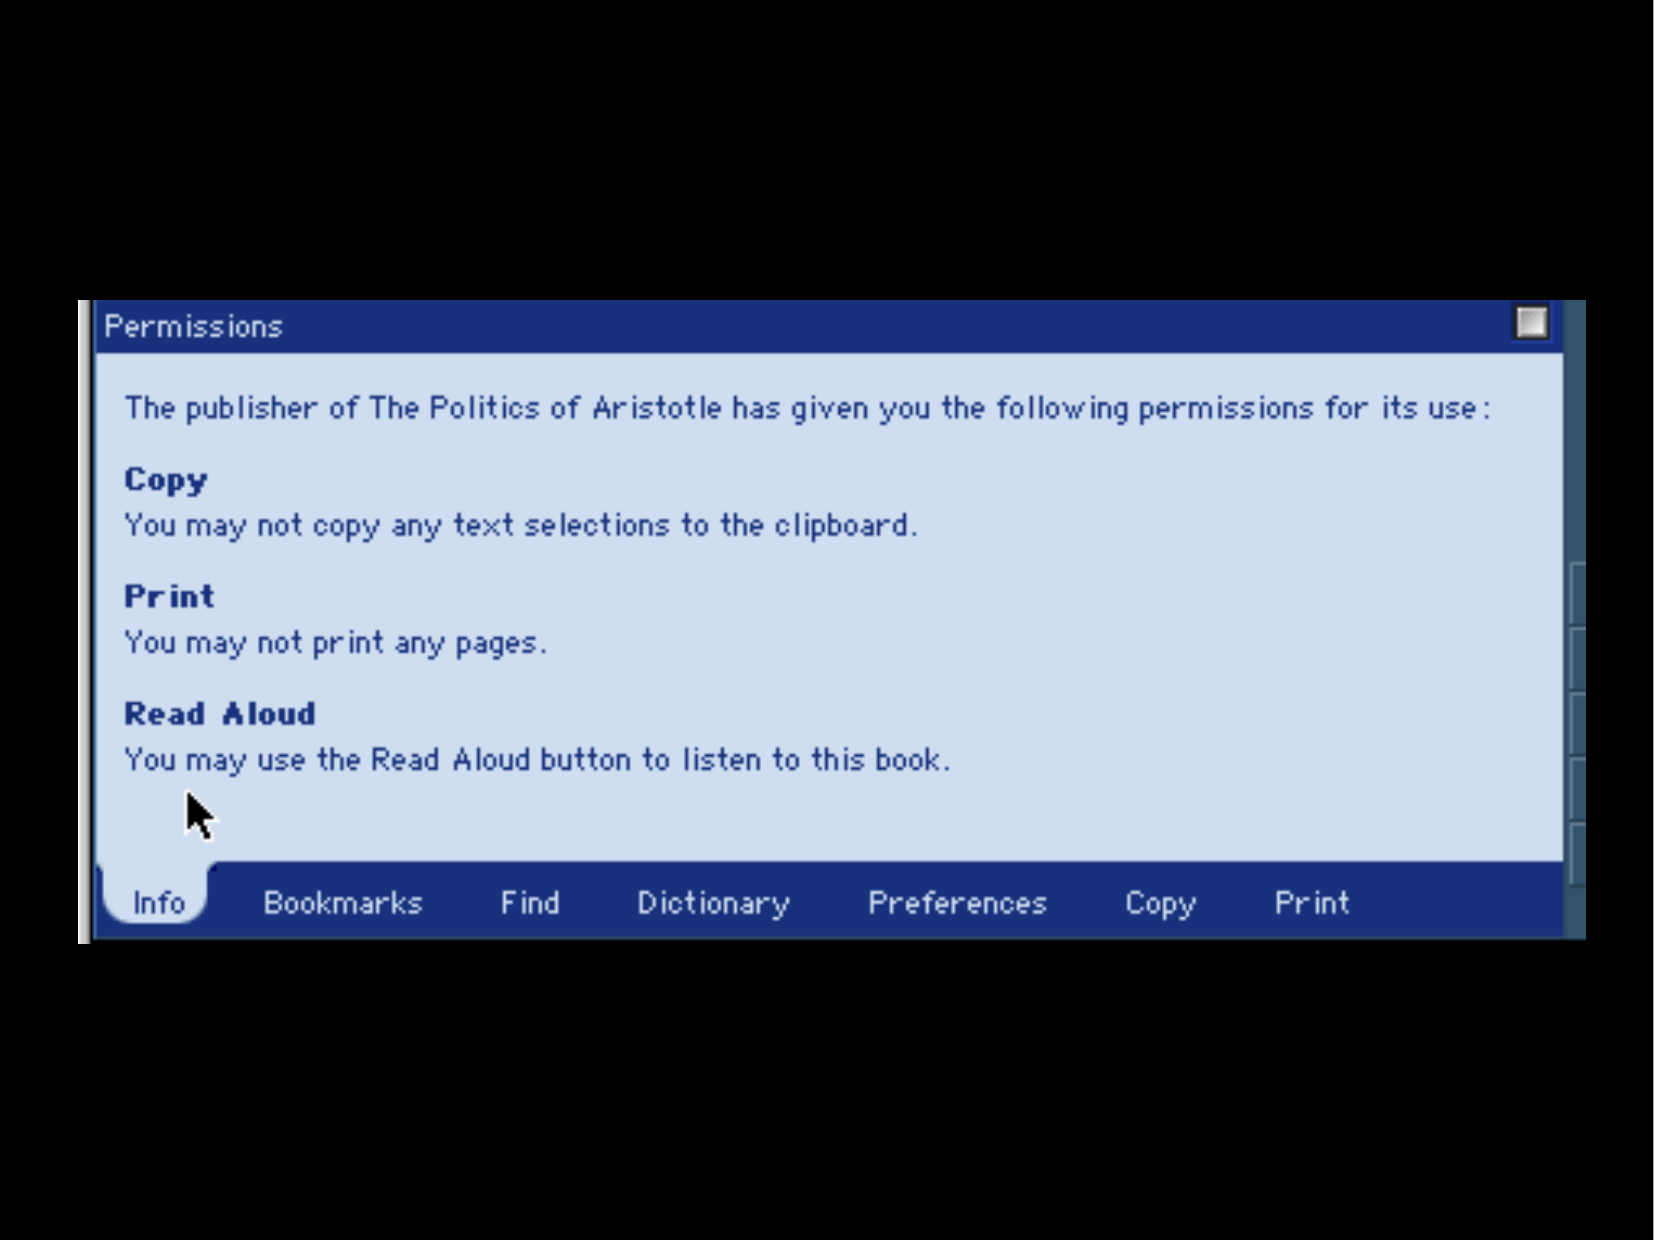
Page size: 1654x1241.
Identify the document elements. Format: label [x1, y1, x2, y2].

picture [78, 300, 1586, 944]
